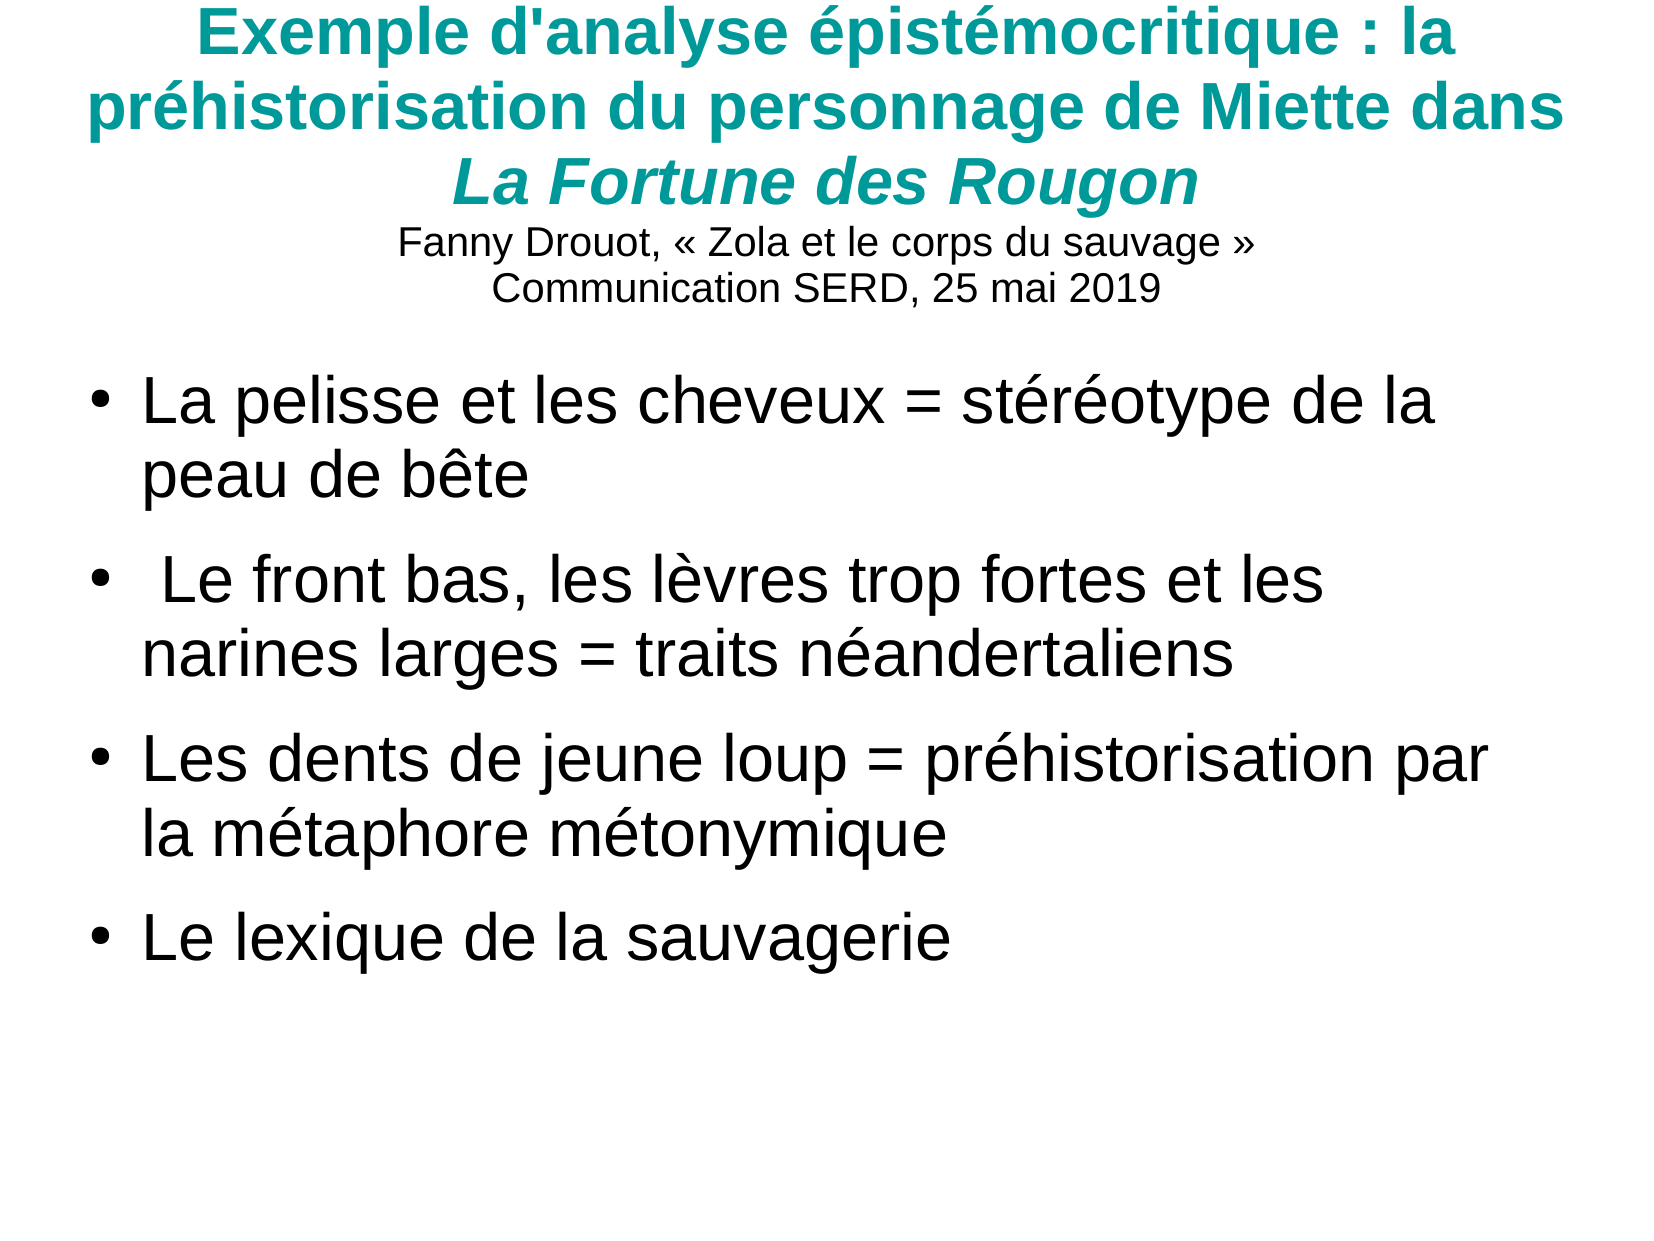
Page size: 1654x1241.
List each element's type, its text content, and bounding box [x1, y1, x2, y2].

title Exemple d'analyse épistémocritique : la préhistorisation du personnage de Miette dans La Fortune des Rougon Fanny Drouot, « Zola et le corps du sauvage » Communication SERD, 25 mai 2019 [82, 0, 1571, 312]
list La pelisse et les cheveux = stéréotype de la peau de bête Le front bas, les lèvres trop fortes et les narines larges = traits néandertaliens Les dents de jeune loup = préhistorisation par la métaphore métonymique Le lexique de la sauvagerie [70, 362, 1560, 1182]
